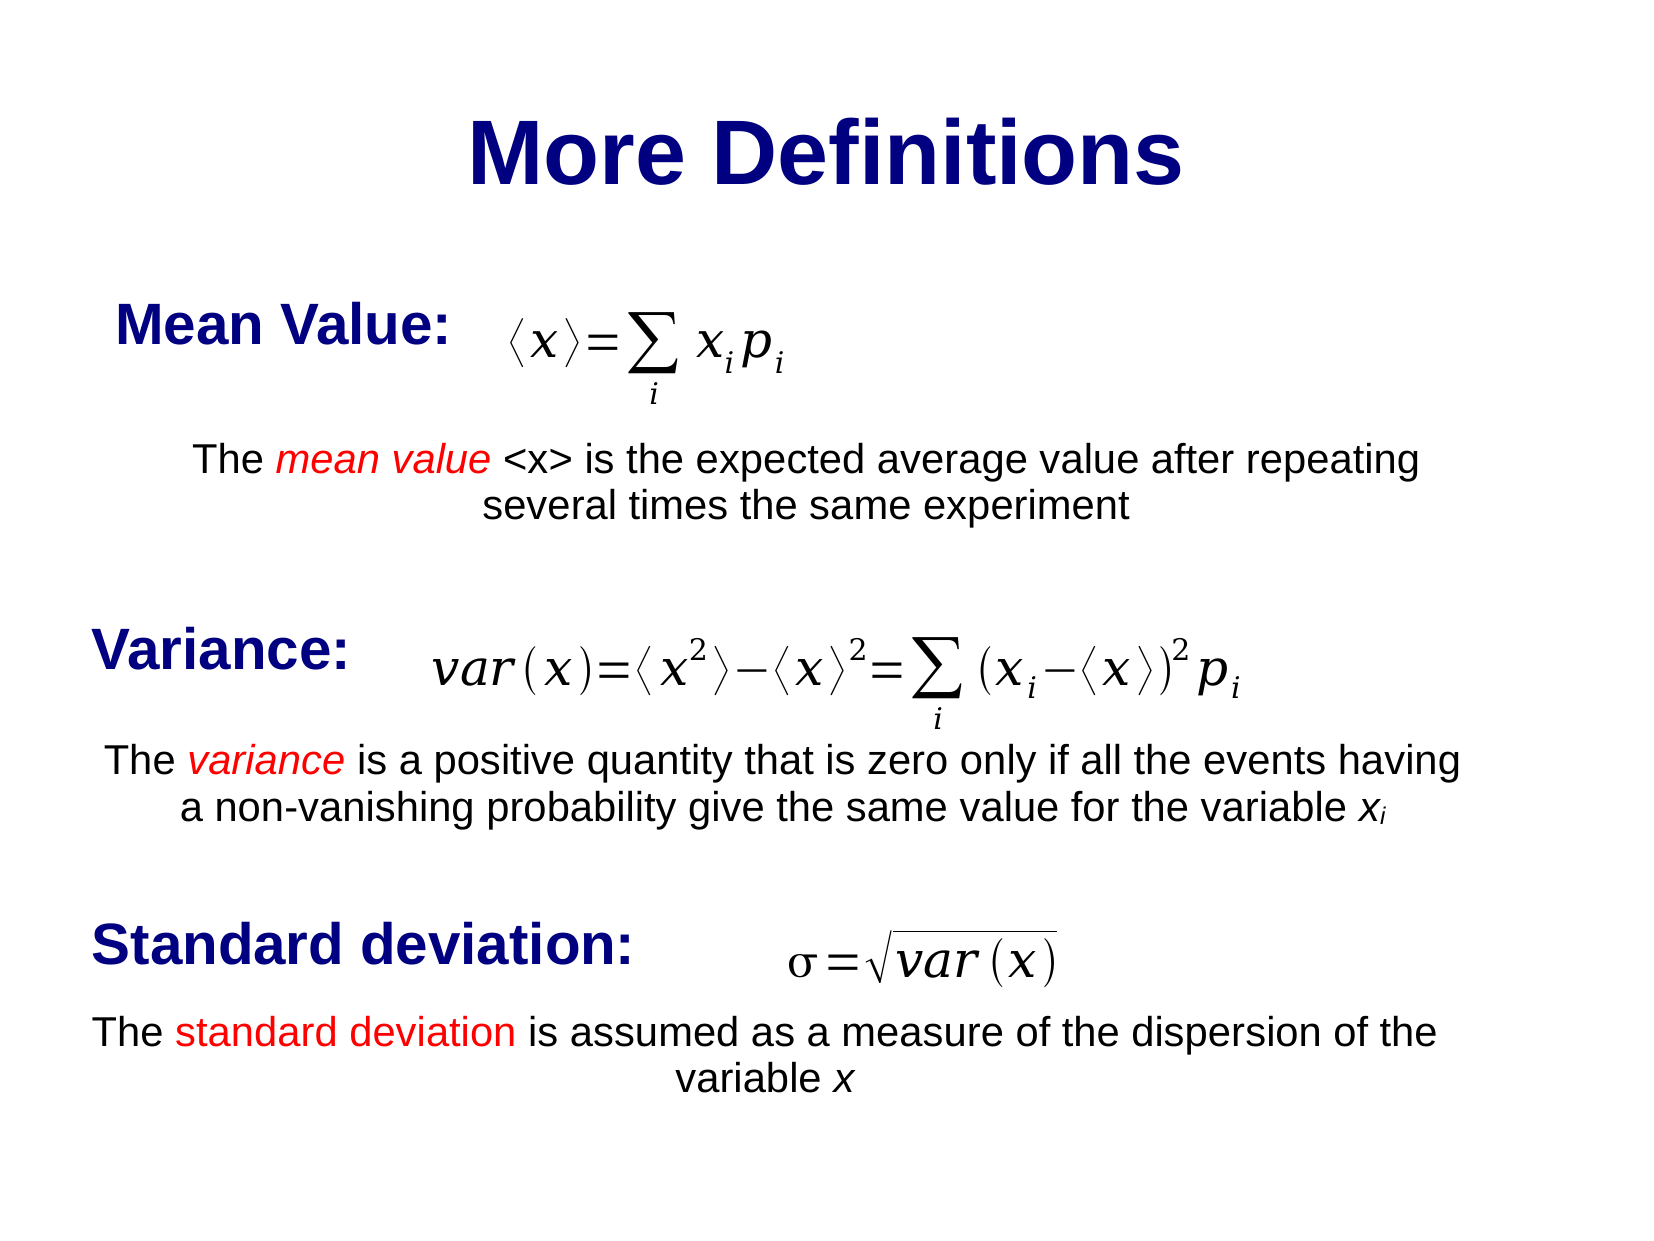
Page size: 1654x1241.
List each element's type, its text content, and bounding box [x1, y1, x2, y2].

chart [419, 632, 1253, 729]
text_box The standard deviation is assumed as a measure of the dispersion of the variable x [71, 1001, 1459, 1069]
text_box Variance: [77, 609, 322, 700]
chart [495, 307, 796, 412]
text_box Mean Value: [100, 284, 409, 375]
text_box Standard deviation: [77, 904, 553, 995]
chart [773, 927, 1070, 992]
title More Definitions [82, 49, 1571, 257]
text_box The mean value <x> is the expected average value after repeating several times the same experiment [112, 428, 1501, 548]
text_box The variance is a positive quantity that is zero only if all the events having a non-vanishing probability give the same value for the variable xi [88, 729, 1477, 862]
